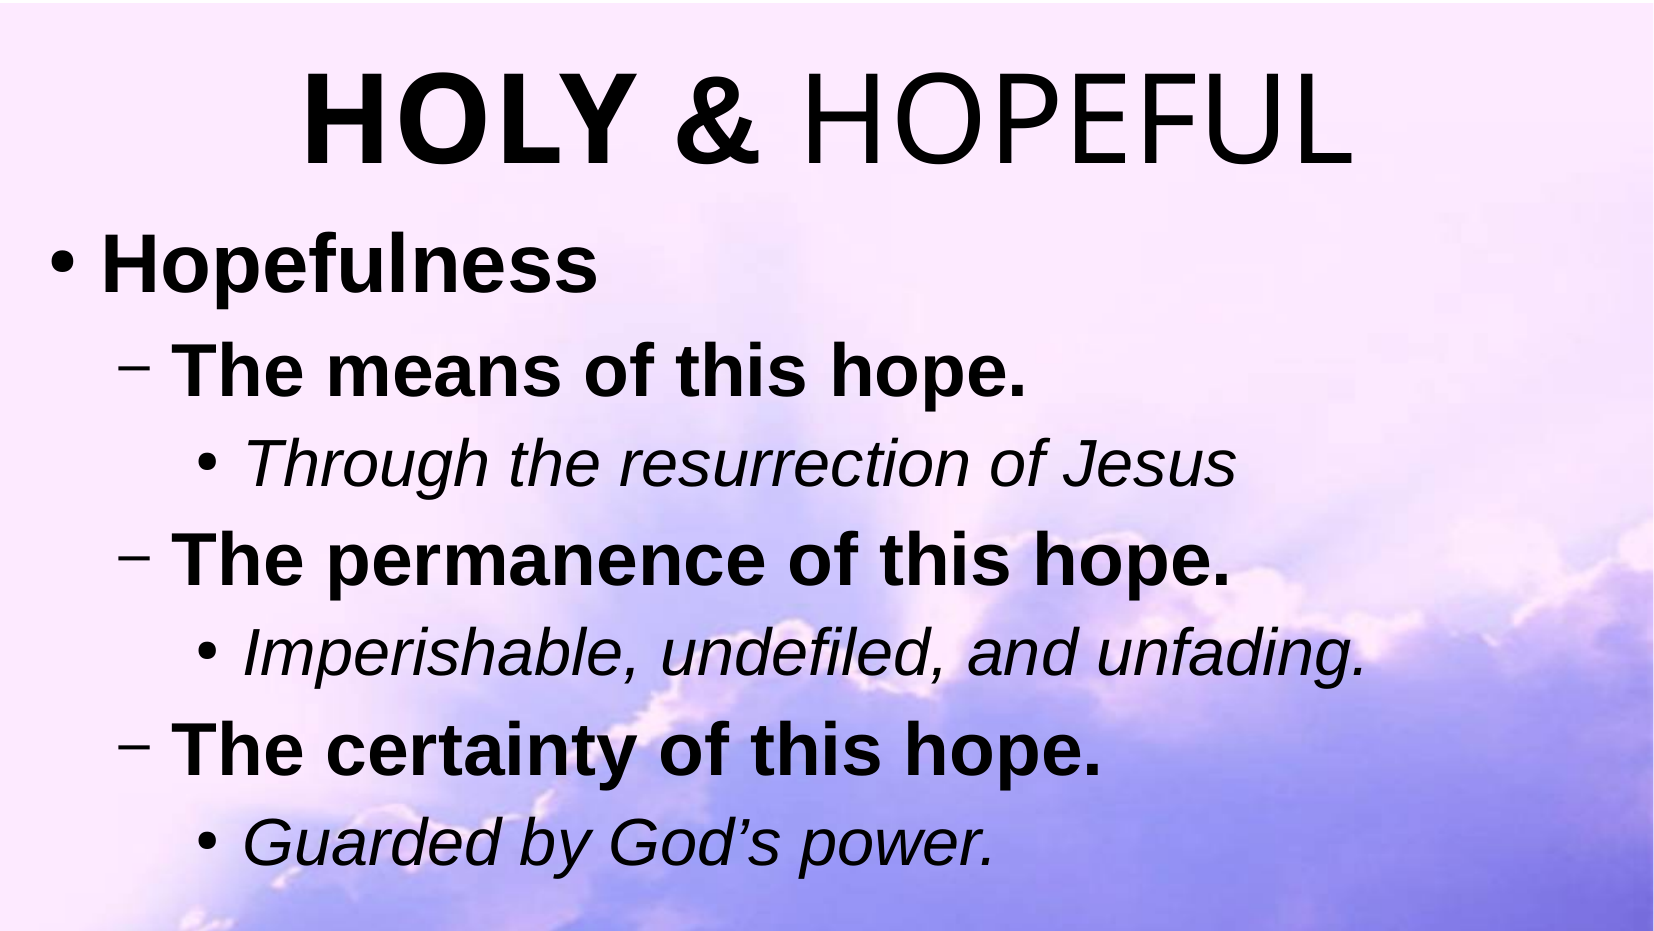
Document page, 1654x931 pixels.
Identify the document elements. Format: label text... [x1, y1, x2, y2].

picture [0, 3, 1654, 931]
title HOLY & HOPEFUL [82, 28, 1571, 201]
list Hopefulness The means of this hope. Through the resurrection of Jesus The permanence of this hope. Imperishable, undefiled, and unfading. The certainty of this hope. Guarded by God’s power. [30, 217, 1621, 916]
